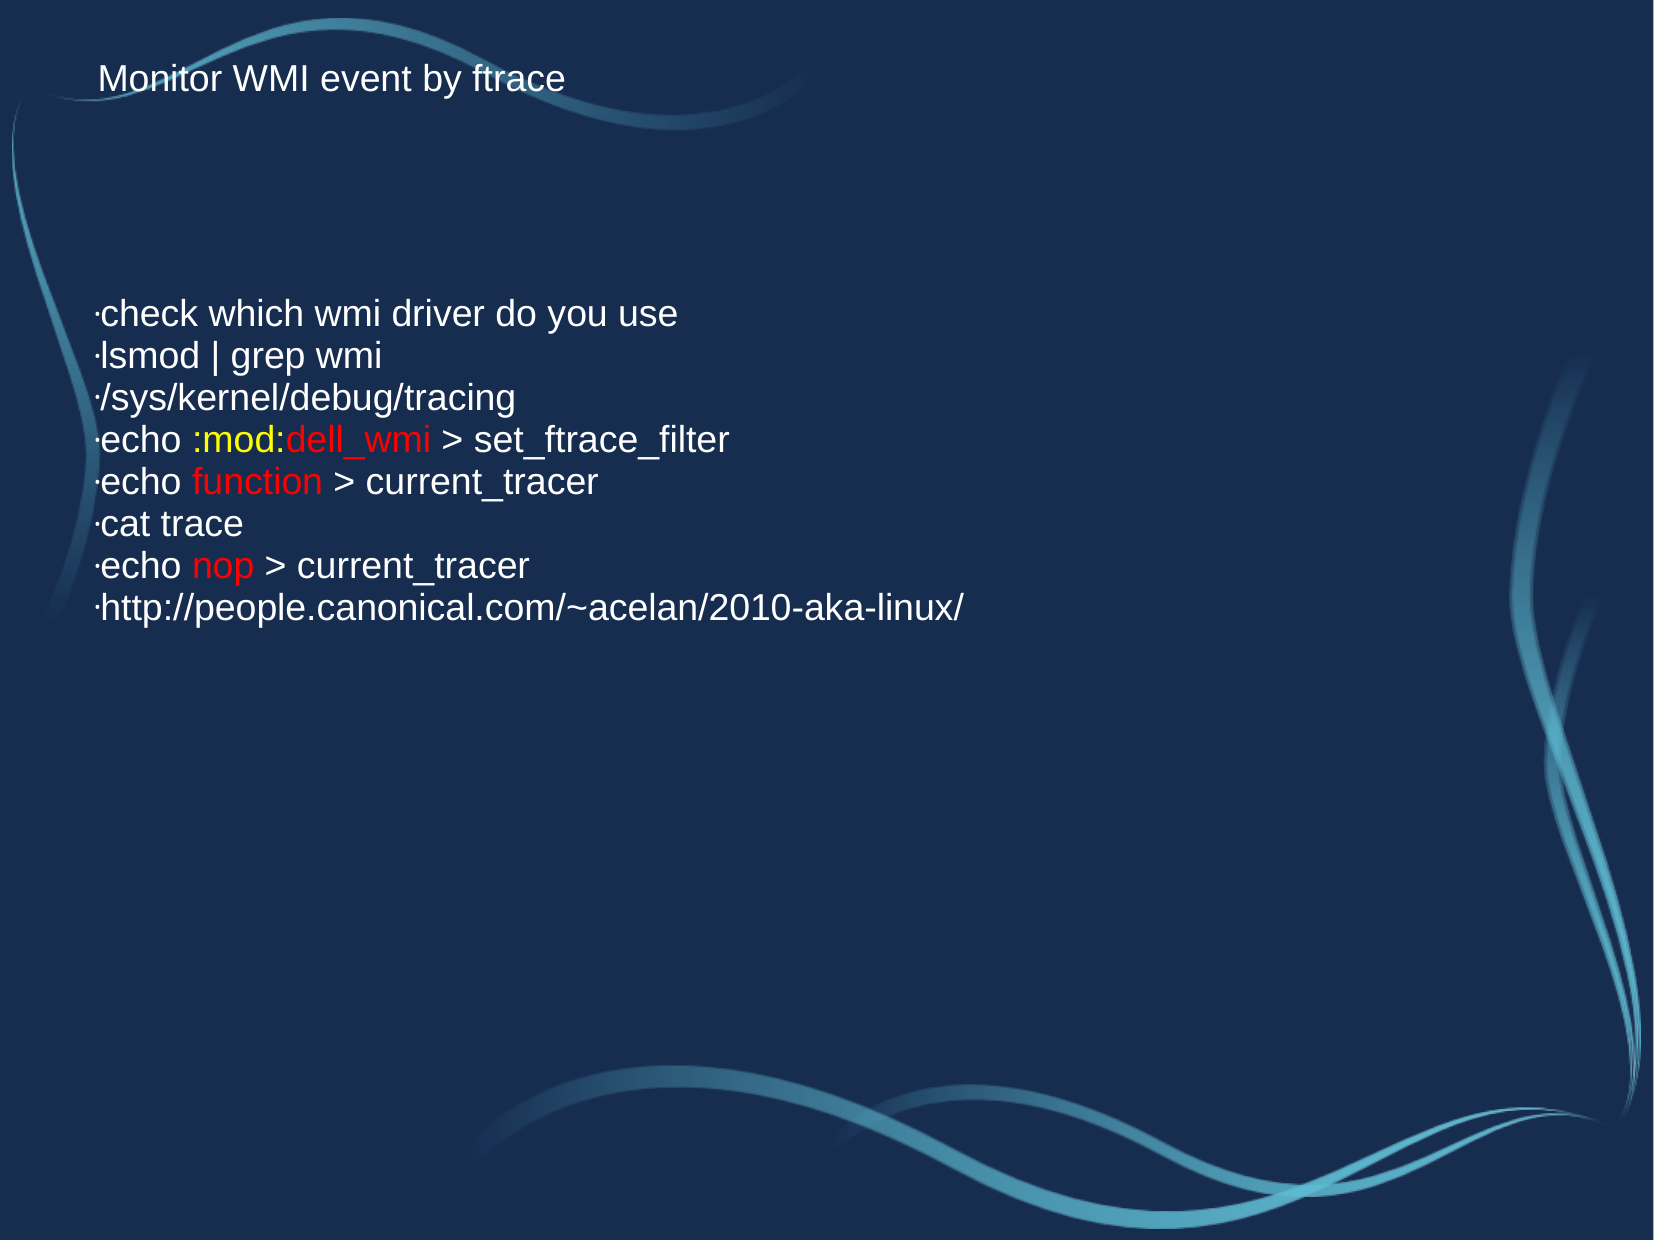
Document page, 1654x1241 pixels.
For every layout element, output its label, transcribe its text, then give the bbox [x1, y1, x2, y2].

picture [12, 18, 822, 625]
title Monitor WMI event by ftrace [82, 49, 1571, 249]
list check which wmi driver do you use lsmod | grep wmi /sys/kernel/debug/tracing echo :mod:dell_wmi > set_ftrace_filter echo function > current_tracer cat trace echo nop > current_tracer http://people.canonical.com/~acelan/2010-aka-linux/ [79, 285, 1568, 1209]
picture [460, 346, 1641, 1229]
